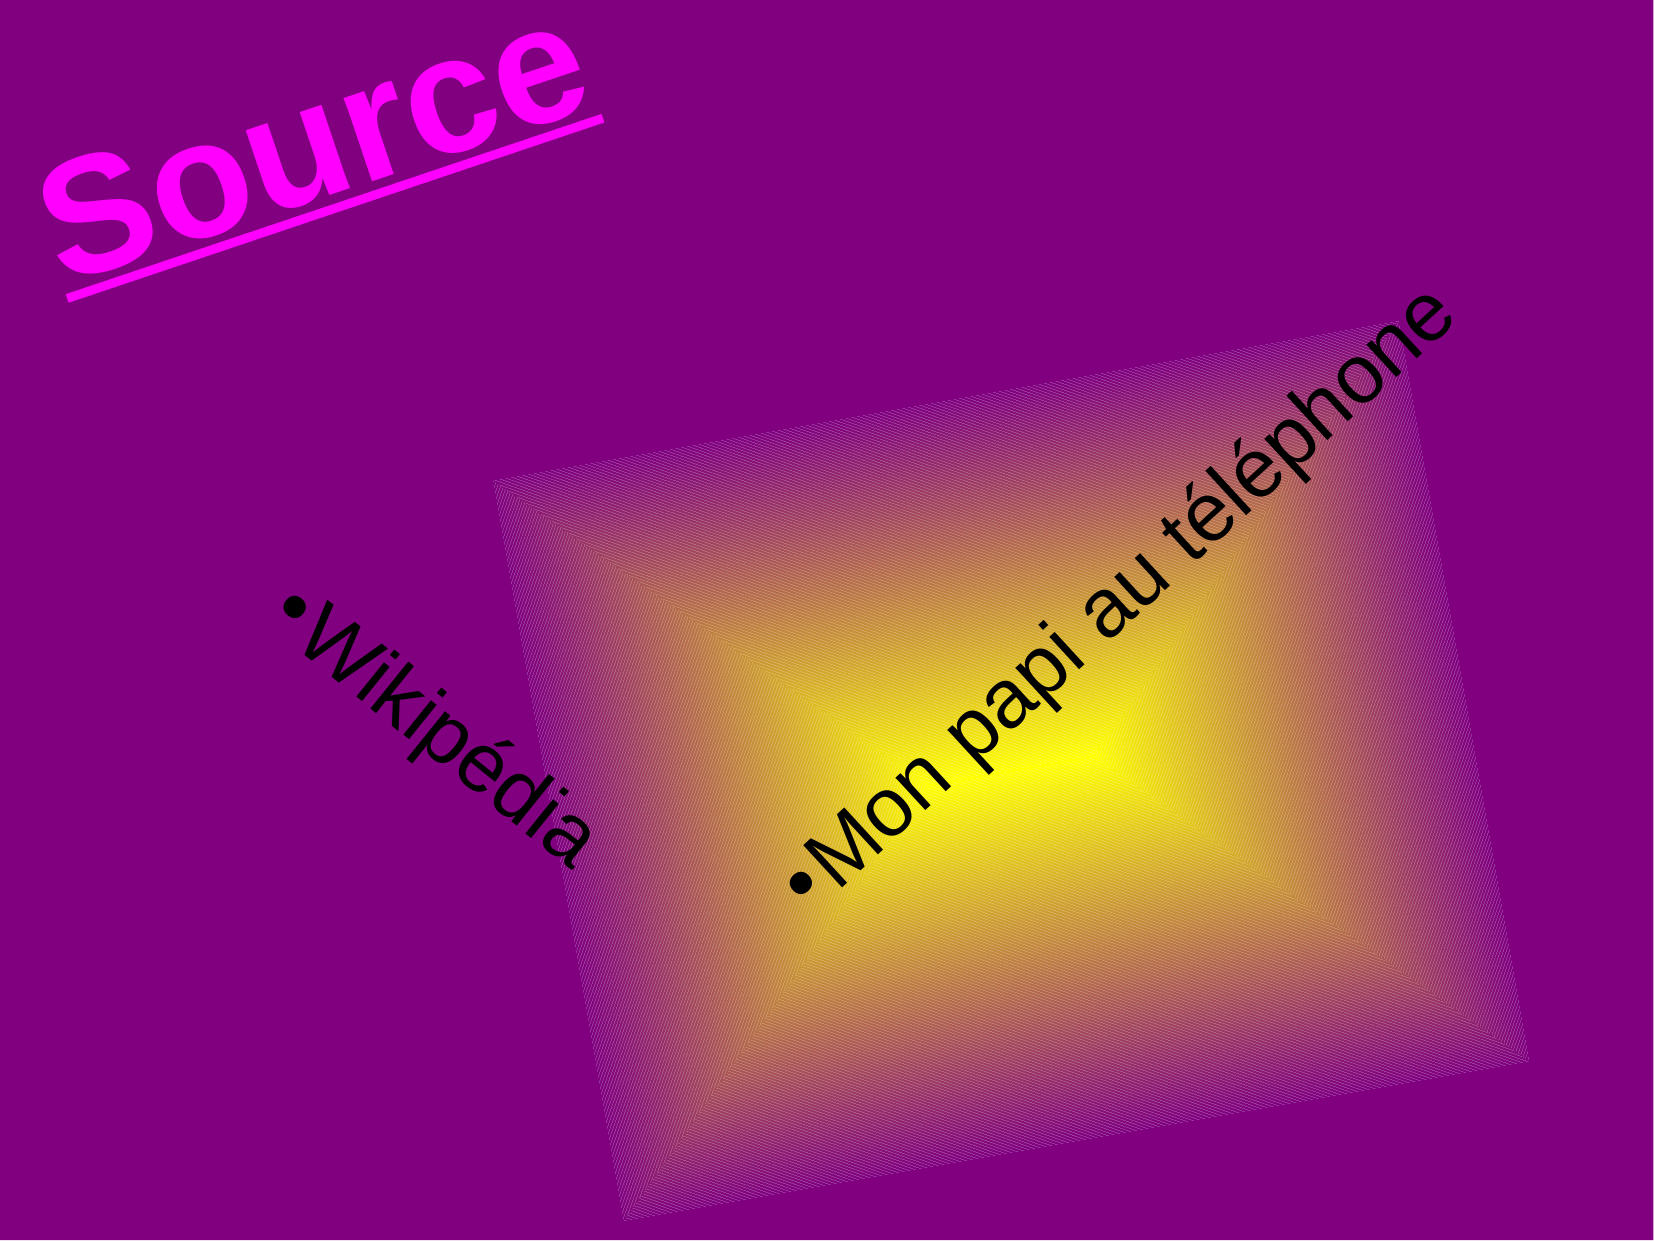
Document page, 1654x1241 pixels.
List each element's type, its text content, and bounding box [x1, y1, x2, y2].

text_box Source [0, 0, 674, 331]
text_box Wikipédia [236, 548, 647, 910]
text_box Mon papi au téléphone [744, 212, 1527, 945]
